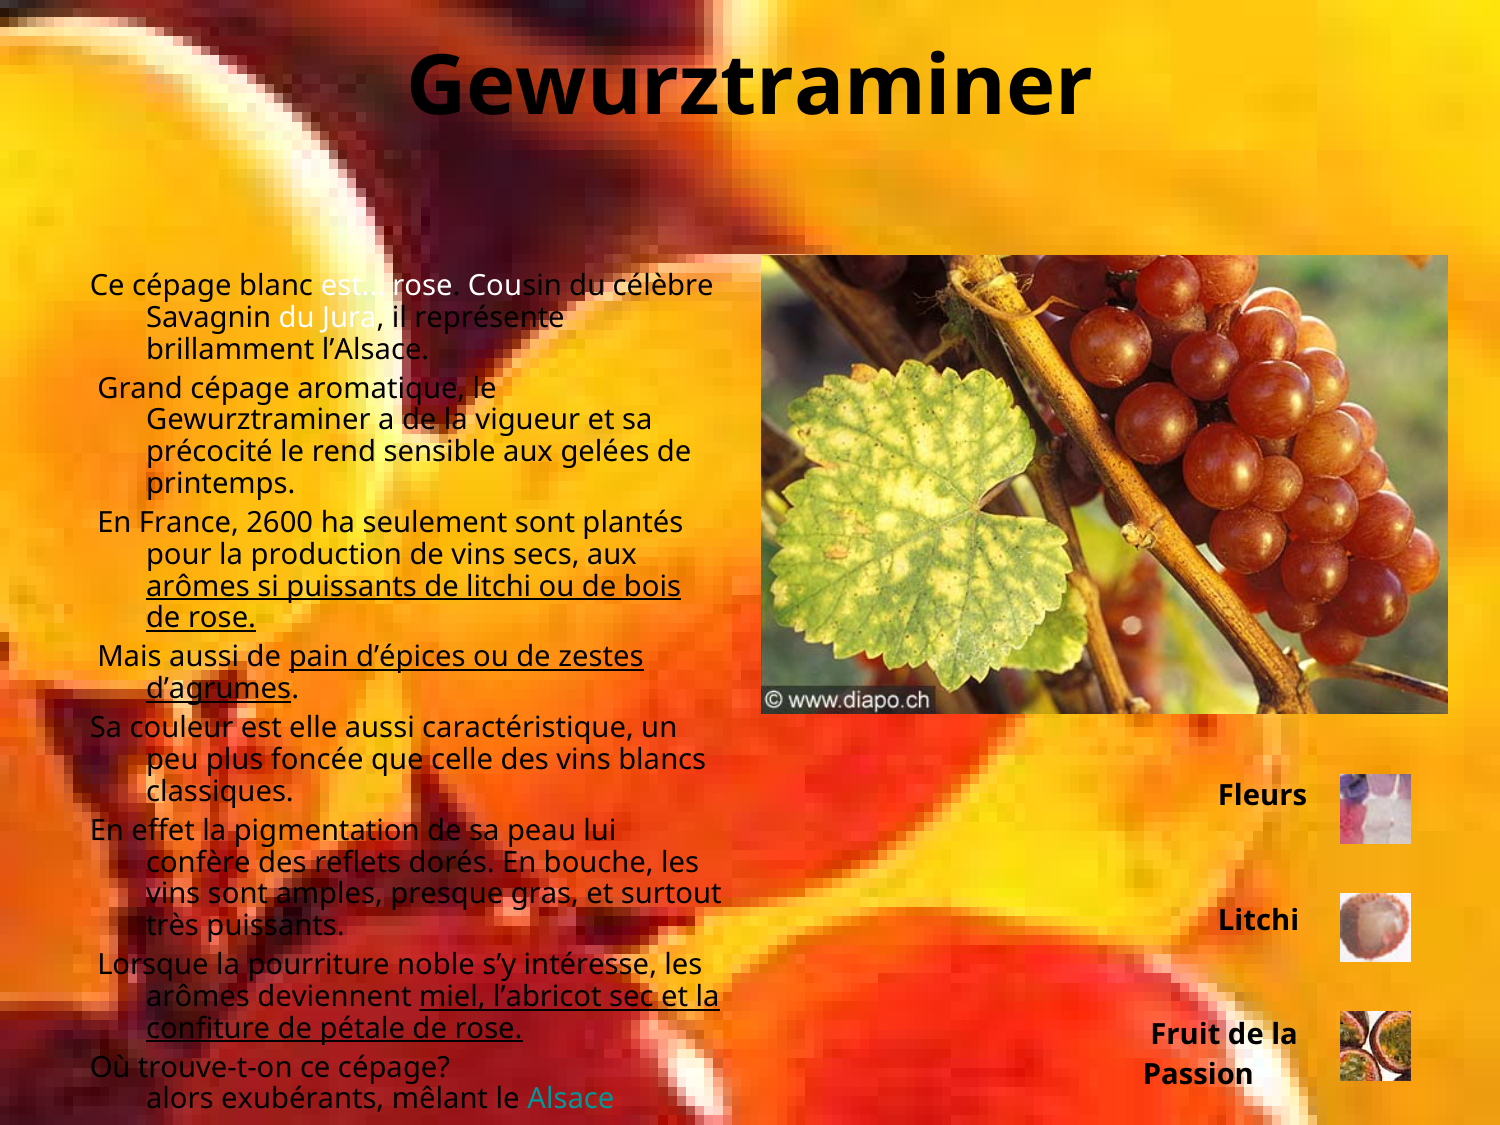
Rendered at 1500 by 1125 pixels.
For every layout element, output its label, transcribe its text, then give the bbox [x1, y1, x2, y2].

title Gewurztraminer [75, 34, 1426, 244]
picture [0, 0, 1500, 1125]
text_box Fleurs [1128, 751, 1416, 877]
text_box Fruit de la Passion [1128, 1002, 1416, 1105]
text_box Litchi [1128, 877, 1416, 1002]
list Ce cépage blanc est... rose. Cousin du célèbre Savagnin du Jura, il représente brillamment l’Alsace. Grand cépage aromatique, le Gewurztraminer a de la vigueur et sa précocité le rend sensible aux gelées de printemps. En France, 2600 ha seulement sont plantés pour la production de vins secs, aux arômes si puissants de litchi ou de bois de rose. Mais aussi de pain d’épices ou de zestes d’agrumes. Sa couleur est elle aussi caractéristique, un peu plus foncée que celle des vins blancs classiques. En effet la pigmentation de sa peau lui confère des reflets dorés. En bouche, les vins sont amples, presque gras, et surtout très puissants. Lorsque la pourriture noble s’y intéresse, les arômes deviennent miel, l’abricot sec et la confiture de pétale de rose. Où trouve-t-on ce cépage? alors exubérants, mêlant le Alsace [75, 262, 738, 1049]
